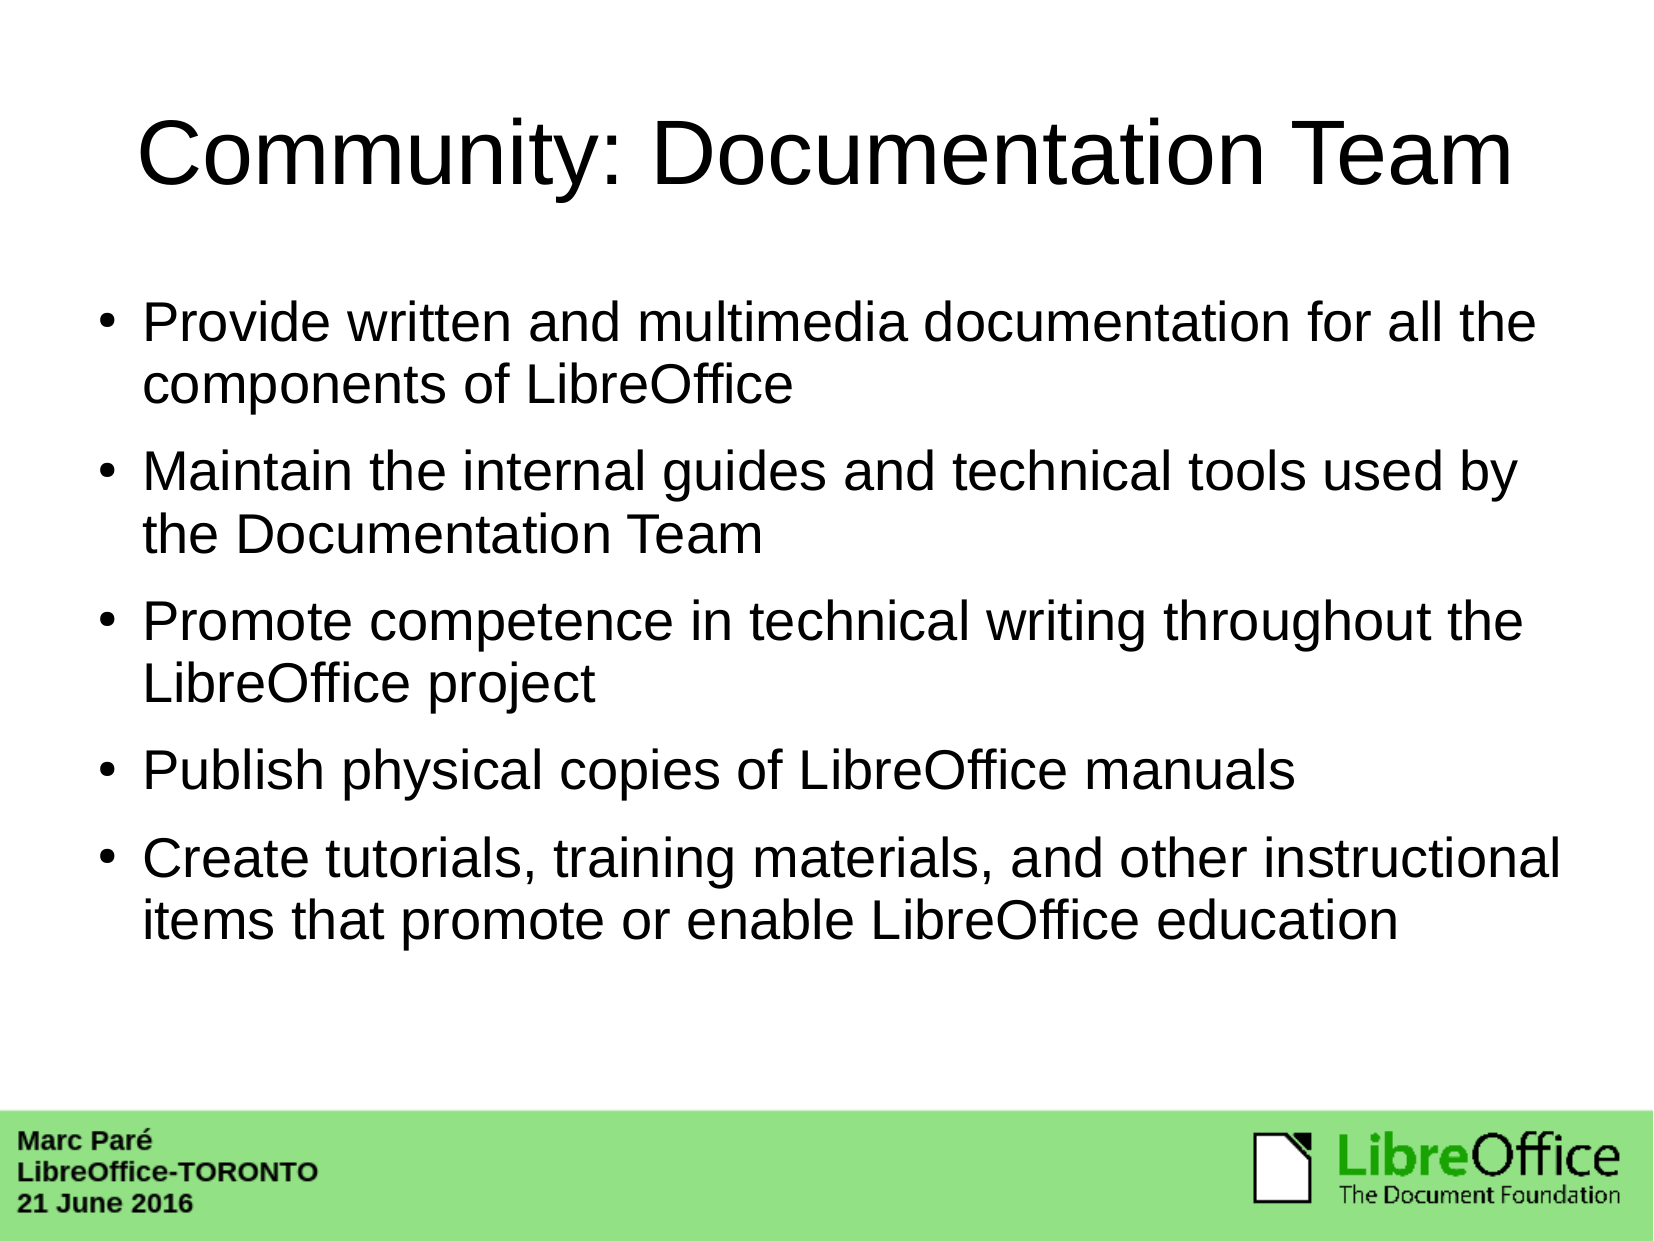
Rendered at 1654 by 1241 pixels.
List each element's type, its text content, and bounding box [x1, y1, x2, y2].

title Community: Documentation Team [82, 49, 1571, 257]
picture [0, 0, 1654, 1241]
list Provide written and multimedia documentation for all the components of LibreOffice Maintain the internal guides and technical tools used by the Documentation Team Promote competence in technical writing throughout the LibreOffice project Publish physical copies of LibreOffice manuals Create tutorials, training materials, and other instructional items that promote or enable LibreOffice education [82, 290, 1571, 1010]
